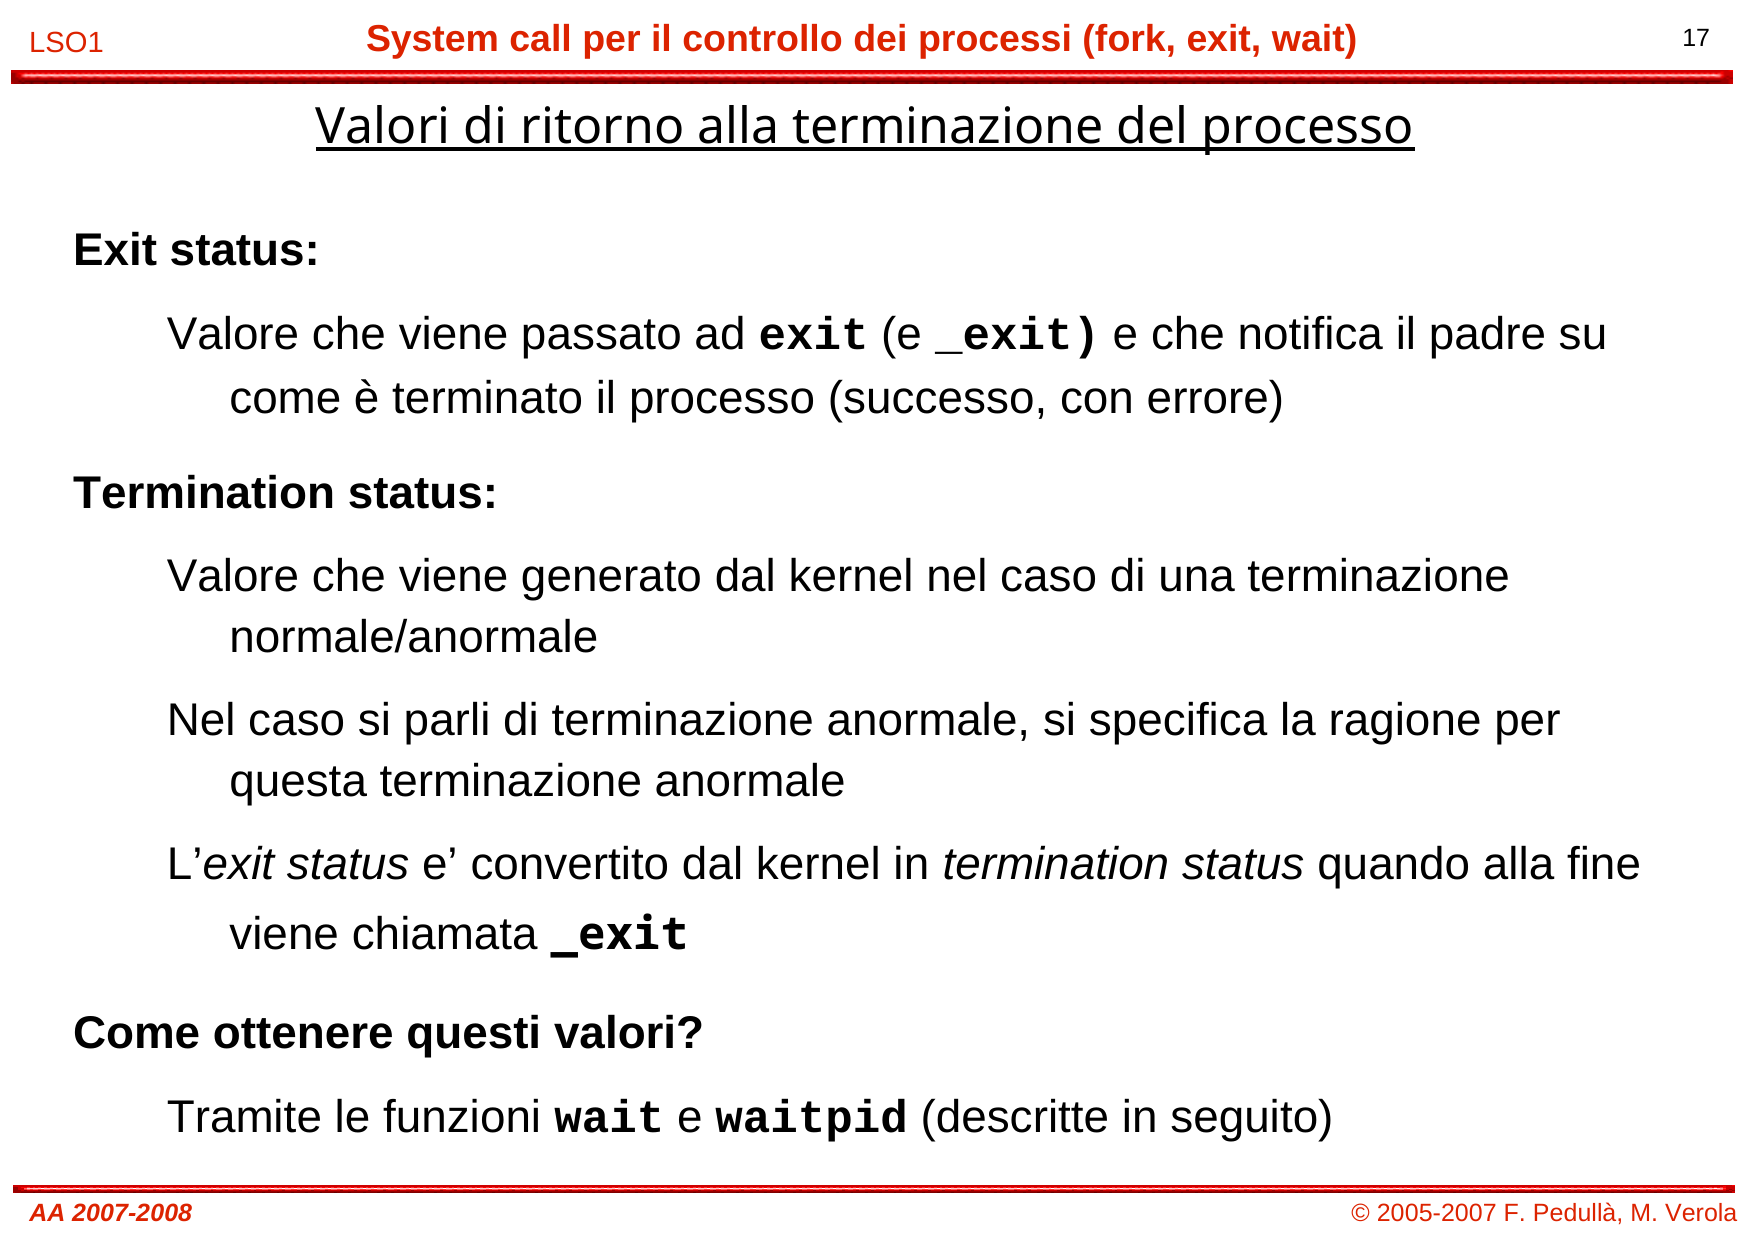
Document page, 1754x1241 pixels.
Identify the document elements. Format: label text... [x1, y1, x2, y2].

list Exit status: Valore che viene passato ad exit (e _exit) e che notifica il padre su come è terminato il processo (successo, con errore) Termination status: Valore che viene generato dal kernel nel caso di una terminazione normale/anormale Nel caso si parli di terminazione anormale, si specifica la ragione per questa terminazione anormale L’exit status e’ convertito dal kernel in termination status quando alla fine viene chiamata _exit Come ottenere questi valori? Tramite le funzioni wait e waitpid (descritte in seguito) [58, 212, 1696, 1145]
picture [13, 1185, 1735, 1193]
title Valori di ritorno alla terminazione del processo [208, 78, 1522, 174]
picture [11, 70, 1733, 84]
